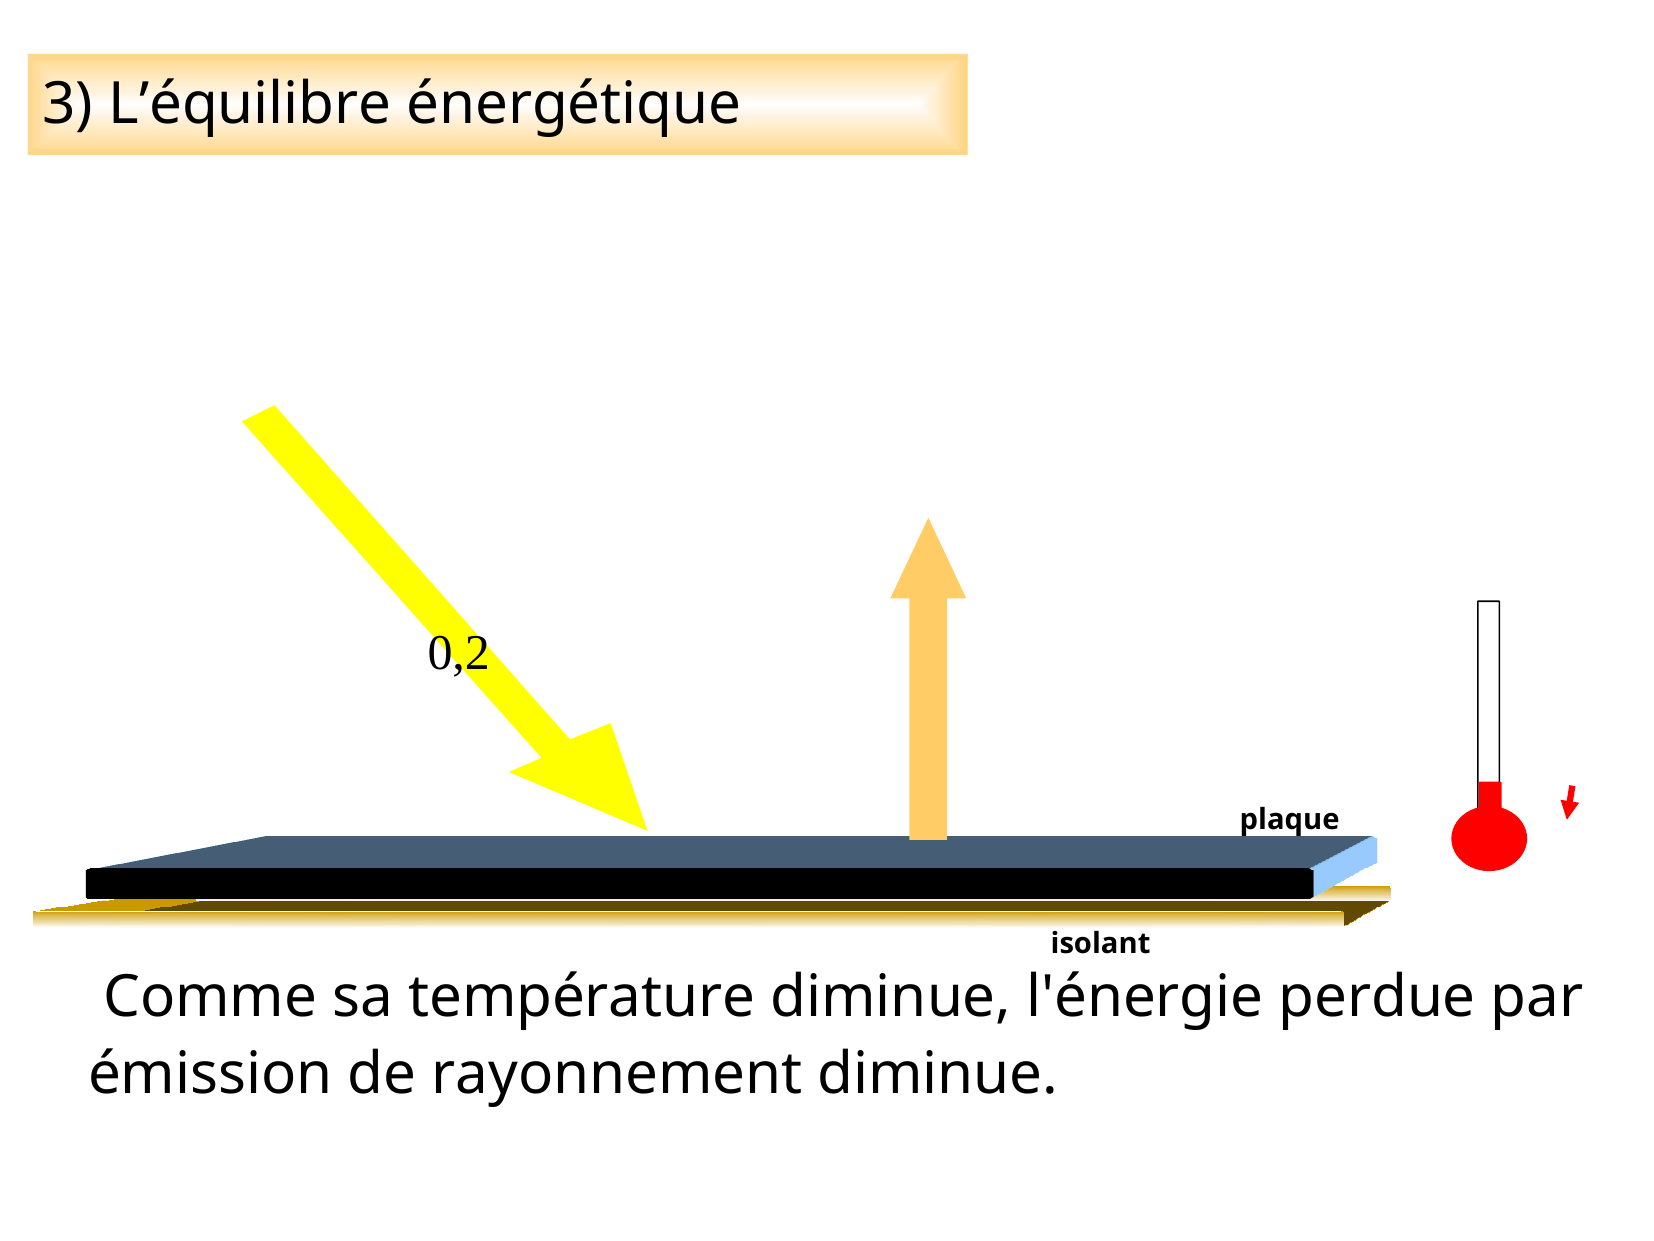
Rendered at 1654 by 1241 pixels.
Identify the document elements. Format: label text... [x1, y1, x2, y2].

picture [21, 826, 1406, 939]
text_box 3) L’équilibre énergétique [27, 53, 967, 155]
text_box [890, 517, 967, 840]
text_box 0,2 [427, 616, 518, 687]
text_box [1470, 601, 1527, 871]
text_box [478, 680, 648, 831]
text_box Comme sa température diminue, l'énergie perdue par émission de rayonnement diminue. [73, 947, 1611, 1201]
text_box [241, 405, 461, 630]
text_box [27, 53, 968, 156]
text_box isolant [1035, 915, 1288, 947]
text_box plaque [1224, 791, 1477, 866]
